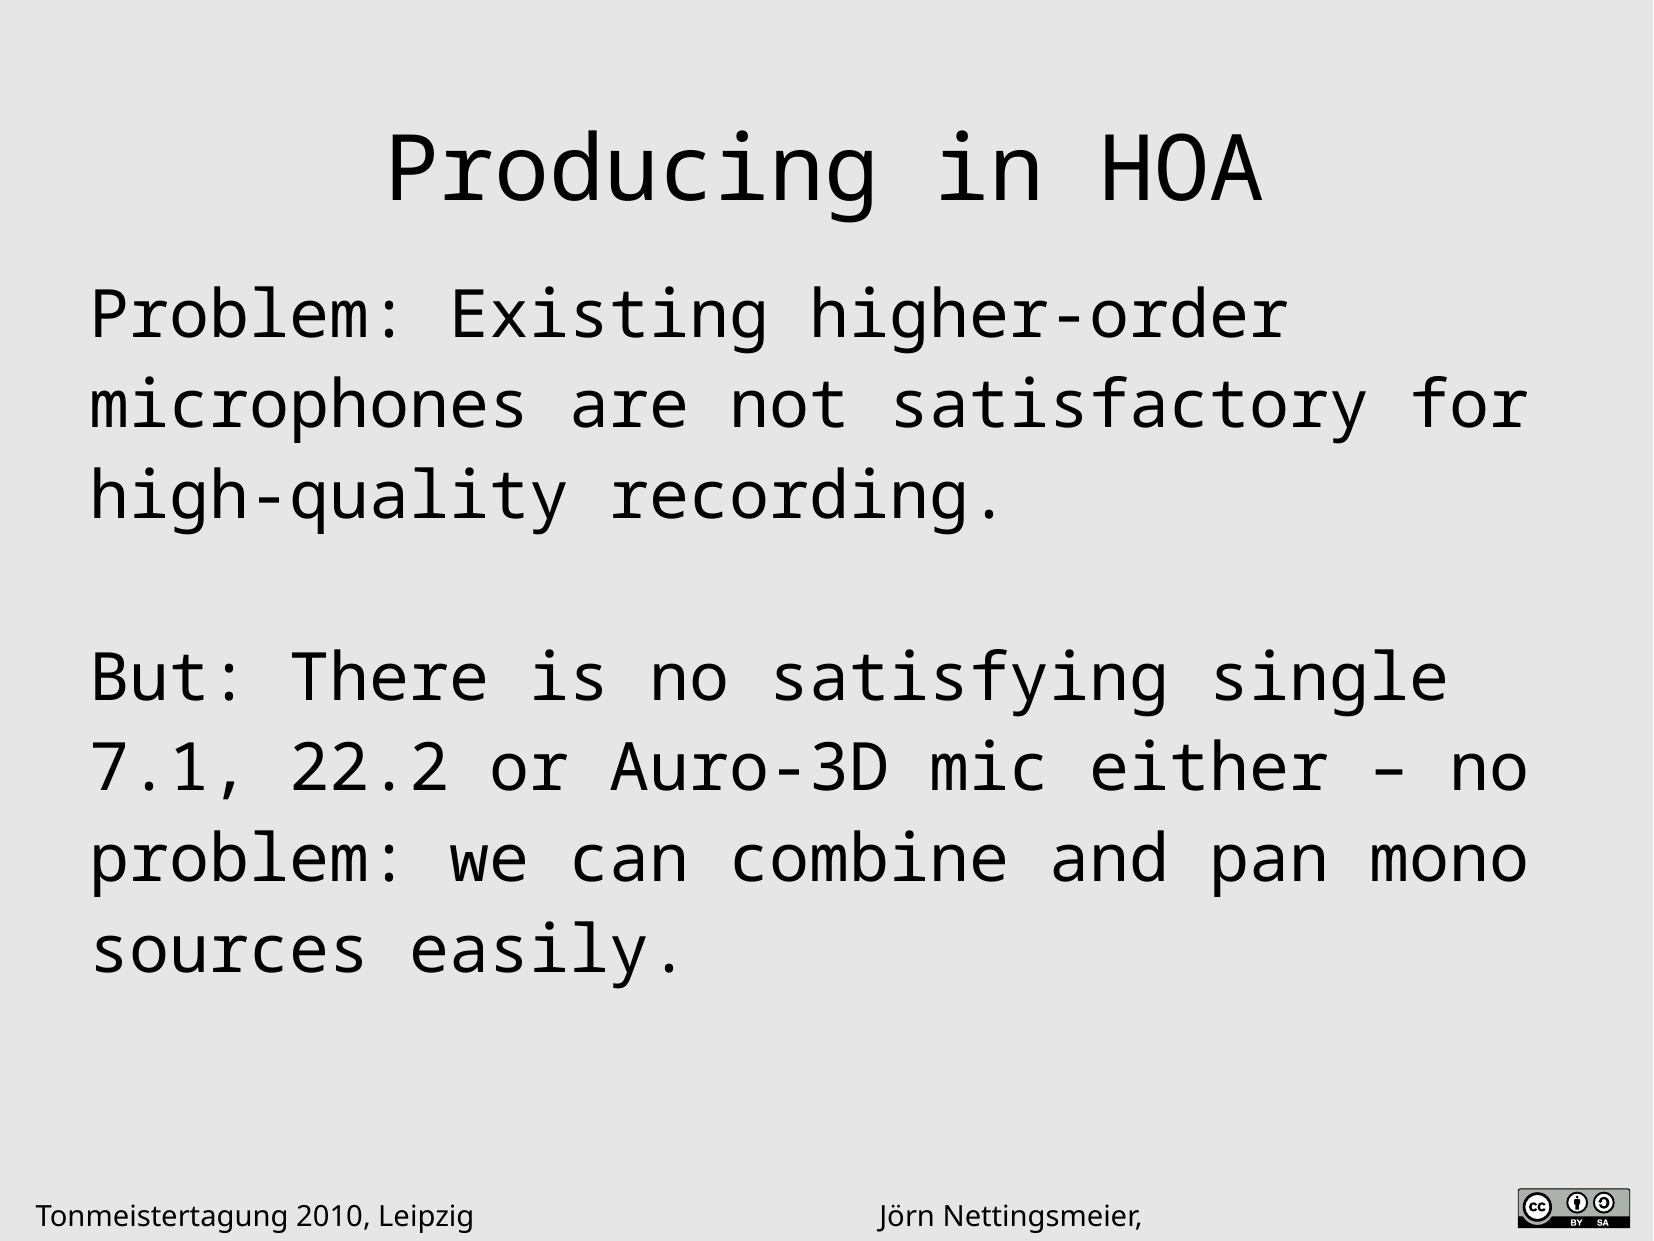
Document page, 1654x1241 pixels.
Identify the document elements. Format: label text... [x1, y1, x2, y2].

text_box Problem: Existing higher-order microphones are not satisfactory for high-quality recording. But: There is no satisfying single 7.1, 22.2 or Auro-3D mic either – no problem: we can combine and pan mono sources easily. [75, 258, 1576, 896]
title Producing in HOA [37, 37, 1613, 292]
